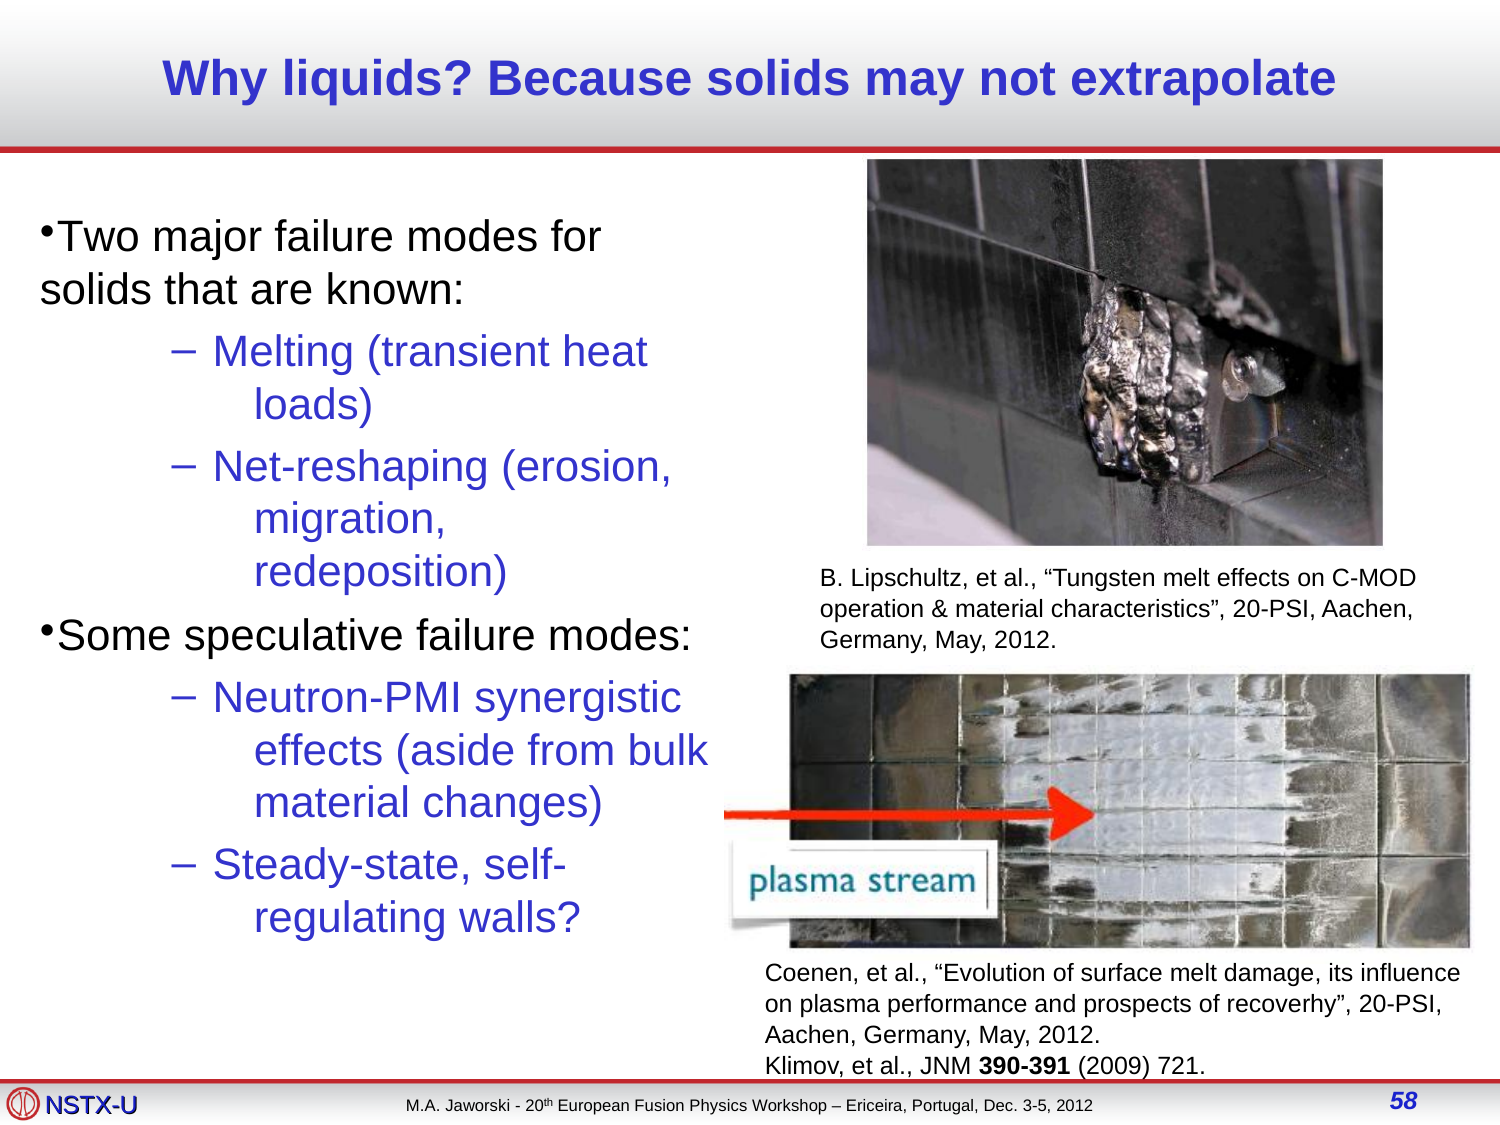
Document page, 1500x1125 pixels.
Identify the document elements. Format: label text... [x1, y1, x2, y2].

title Why liquids? Because solids may not extrapolate [0, 0, 1500, 158]
text_box 58 [1374, 1076, 1500, 1124]
text_box B. Lipschultz, et al., “Tungsten melt effects on C-MOD operation & material characteristics”, 20-PSI, Aachen, Germany, May, 2012. [805, 552, 1481, 652]
picture [862, 154, 1388, 552]
picture [724, 665, 1492, 964]
list Two major failure modes for solids that are known: Melting (transient heat loads) Net-reshaping (erosion, migration, redeposition) Some speculative failure modes: Neutron-PMI synergistic effects (aside from bulk material changes) Steady-state, self-regulating walls? [24, 200, 727, 1013]
text_box Coenen, et al., “Evolution of surface melt damage, its influence on plasma performance and prospects of recoverhy”, 20-PSI, Aachen, Germany, May, 2012. Klimov, et al., JNM 390-391 (2009) 721. [750, 947, 1500, 1075]
